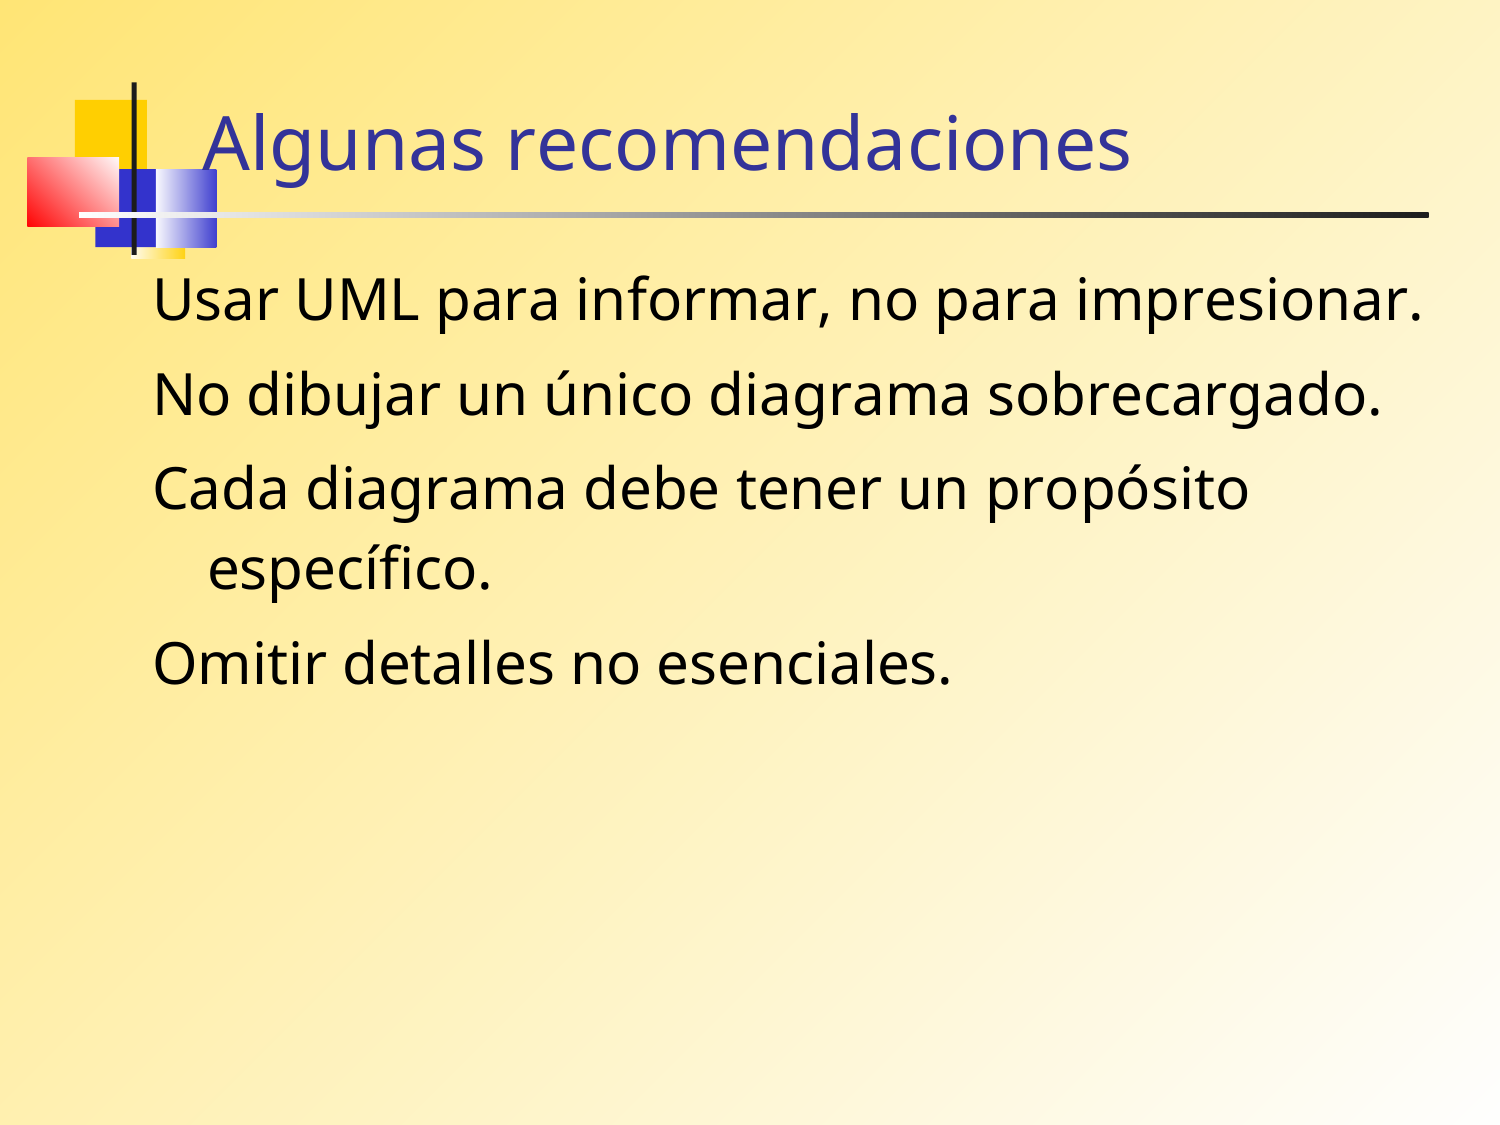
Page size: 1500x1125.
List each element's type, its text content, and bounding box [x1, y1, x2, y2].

list Usar UML para informar, no para impresionar. No dibujar un único diagrama sobrecargado. Cada diagrama debe tener un propósito específico. Omitir detalles no esenciales. [137, 249, 1463, 1013]
title Algunas recomendaciones [187, 37, 1466, 201]
